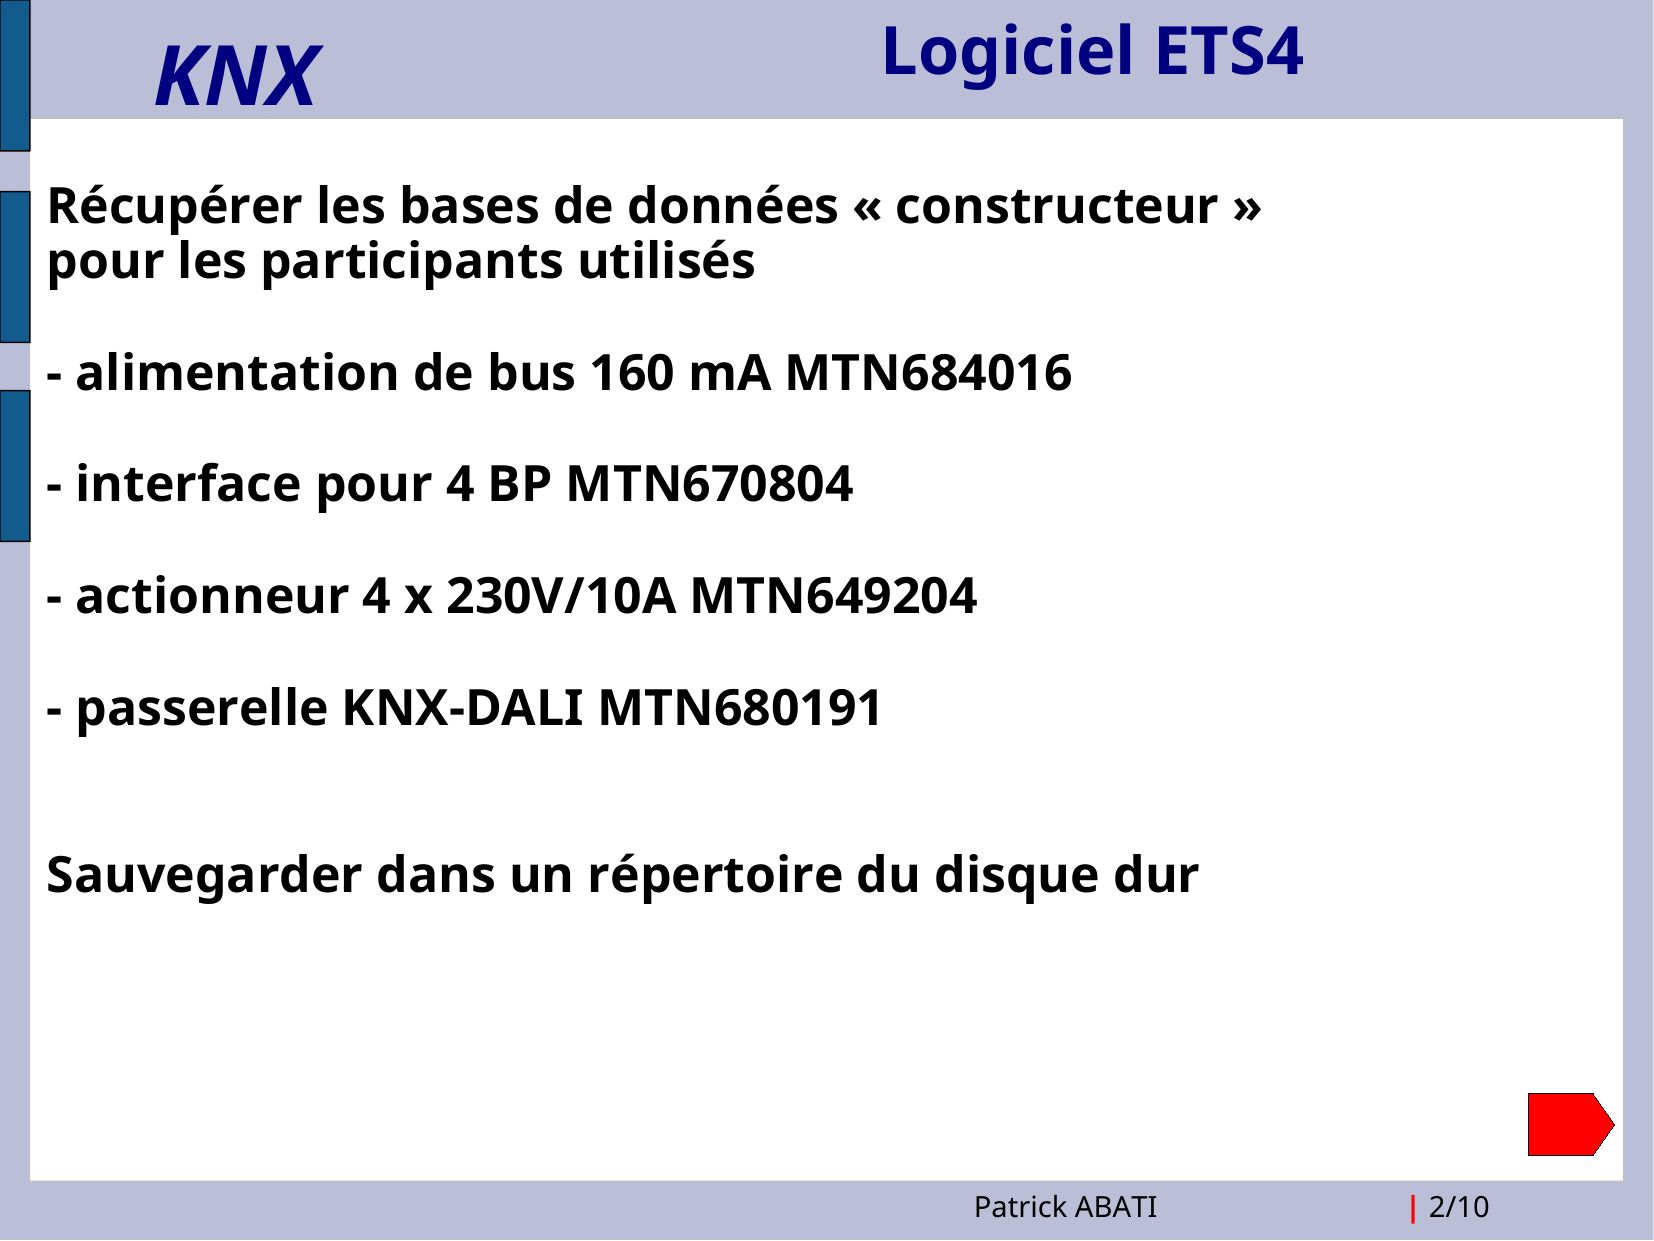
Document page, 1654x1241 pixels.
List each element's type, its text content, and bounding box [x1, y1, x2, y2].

text_box [1528, 1093, 1615, 1156]
text_box Récupérer les bases de données « constructeur » pour les participants utilisés - alimentation de bus 160 mA MTN684016 - interface pour 4 BP MTN670804 - actionneur 4 x 230V/10A MTN649204 - passerelle KNX-DALI MTN680191 Sauvegarder dans un répertoire du disque dur [31, 171, 1623, 967]
